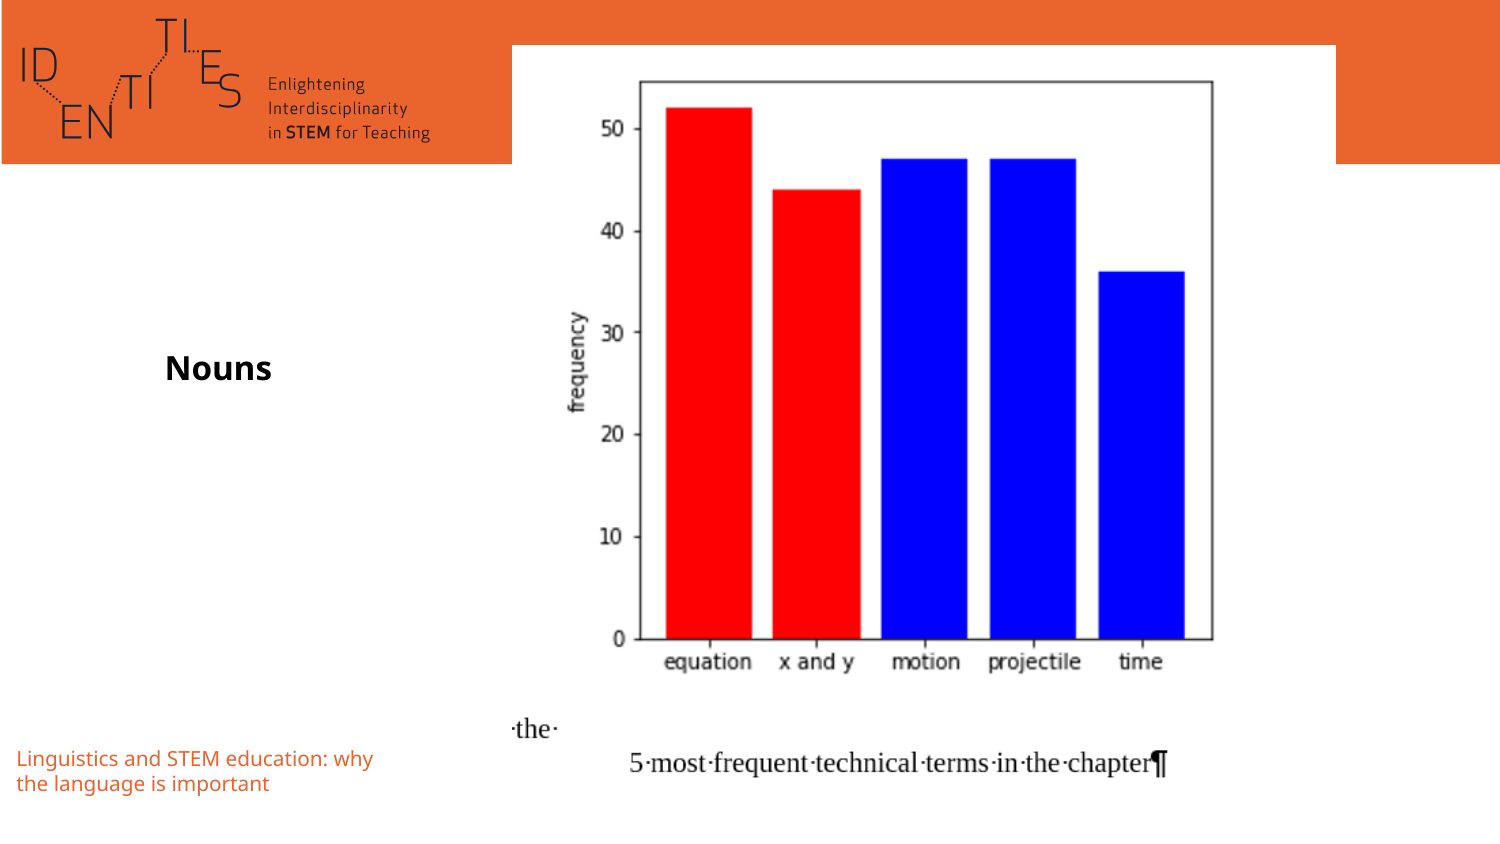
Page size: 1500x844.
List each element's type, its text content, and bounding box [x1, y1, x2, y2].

picture [512, 45, 1336, 798]
picture [22, 15, 430, 146]
text_box Nouns [149, 332, 449, 404]
text_box Linguistics and STEM education: why the language is important [1, 737, 424, 844]
text_box [1, 0, 1500, 165]
